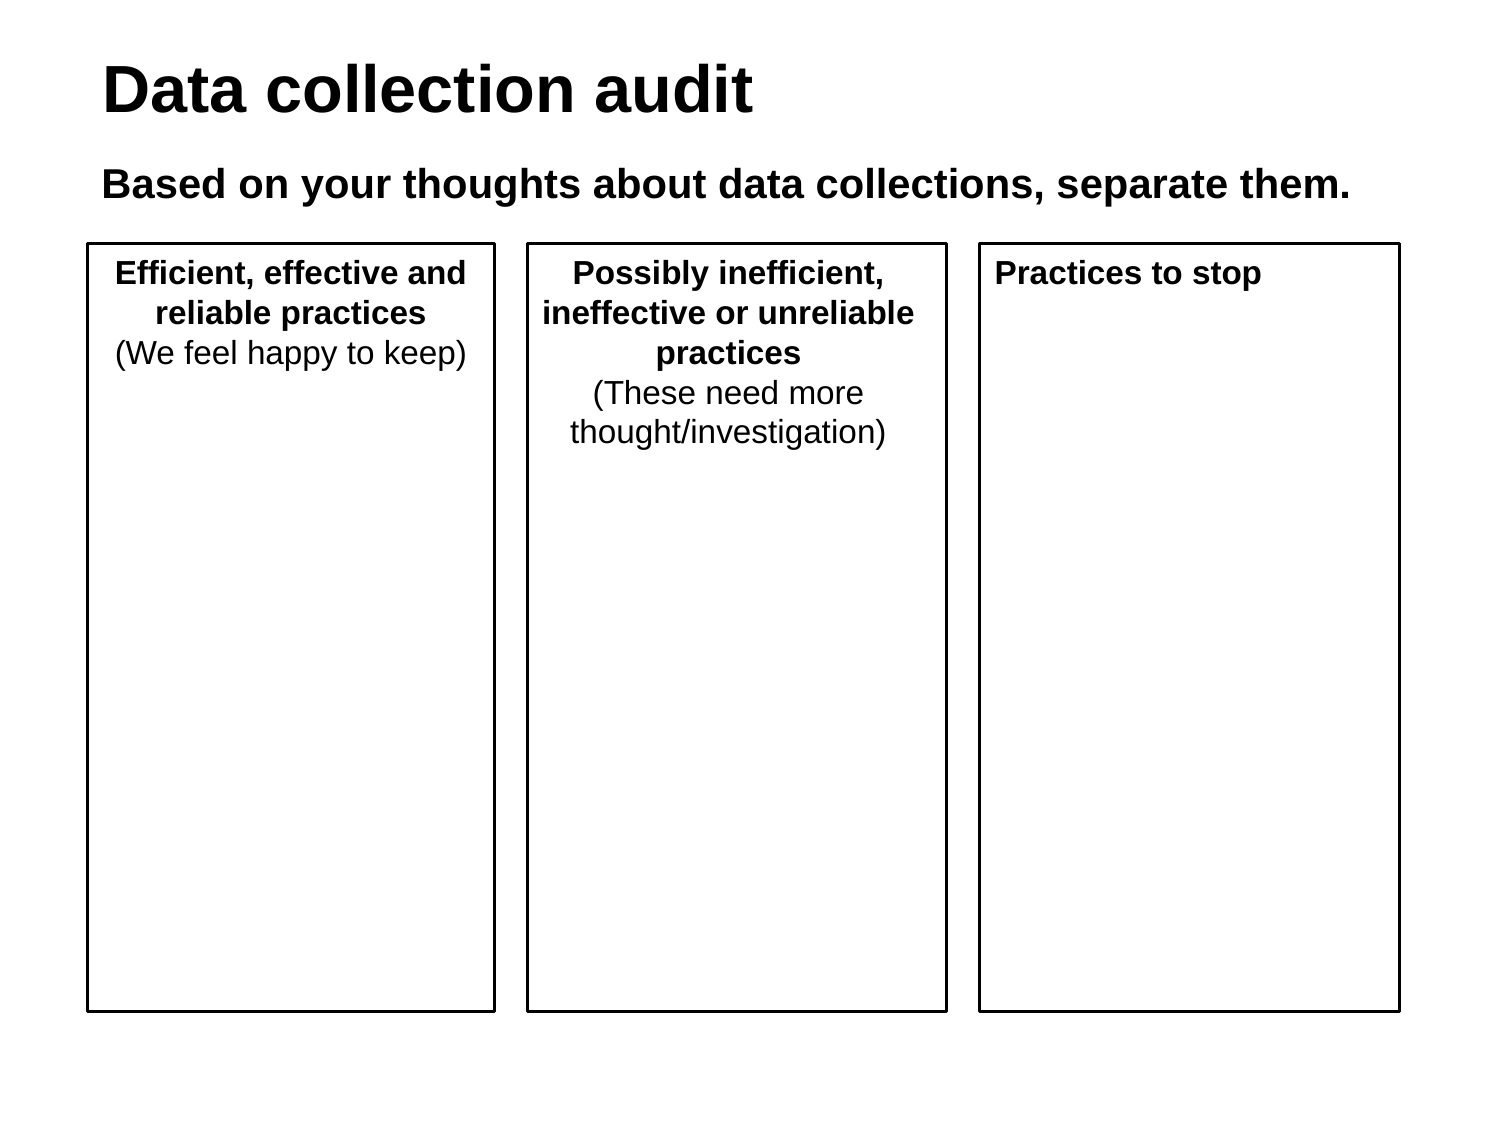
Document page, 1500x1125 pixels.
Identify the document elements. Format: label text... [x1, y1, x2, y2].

text_box Possibly inefficient, ineffective or unreliable practices (These need more thought/investigation) [527, 243, 947, 1012]
title Data collection audit [87, 32, 1388, 139]
text_box Efficient, effective and reliable practices (We feel happy to keep) [87, 243, 495, 1012]
list Based on your thoughts about data collections, separate them. [86, 148, 1412, 308]
text_box Practices to stop [979, 243, 1400, 1012]
